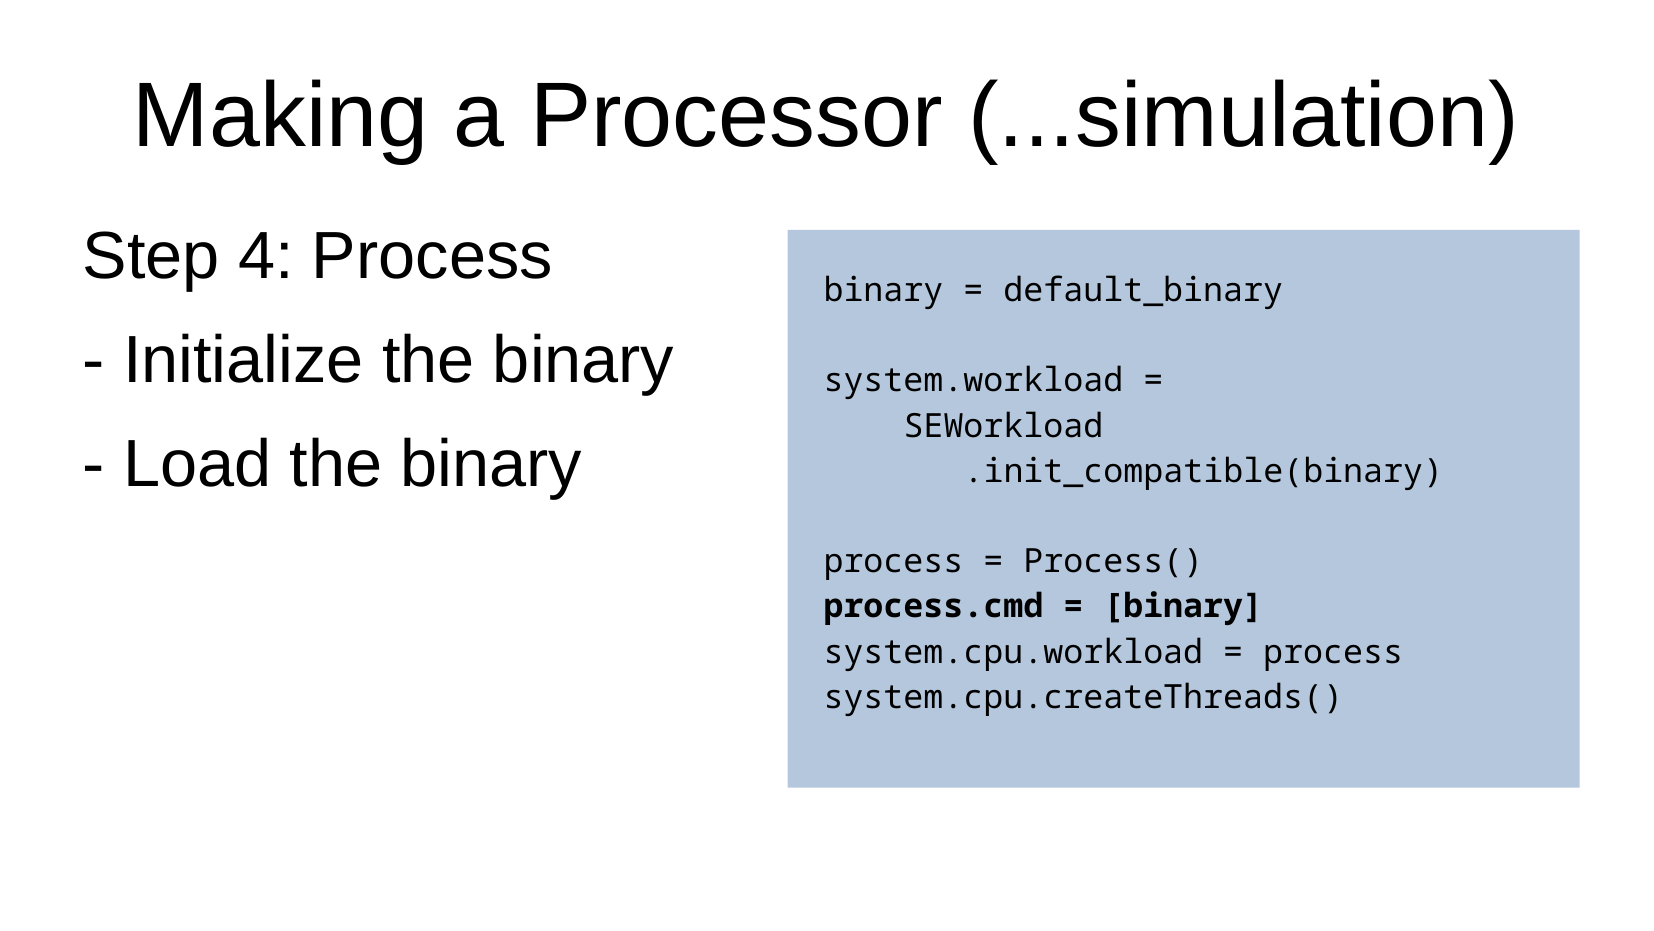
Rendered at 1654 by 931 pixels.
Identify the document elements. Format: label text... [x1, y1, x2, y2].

list Step 4: Process - Initialize the binary - Load the binary [82, 217, 809, 863]
title Making a Processor (...simulation) [82, 37, 1571, 193]
text_box binary = default_binary system.workload = SEWorkload .init_compatible(binary) process = Process() process.cmd = [binary] system.cpu.workload = process system.cpu.createThreads() [787, 229, 1580, 788]
